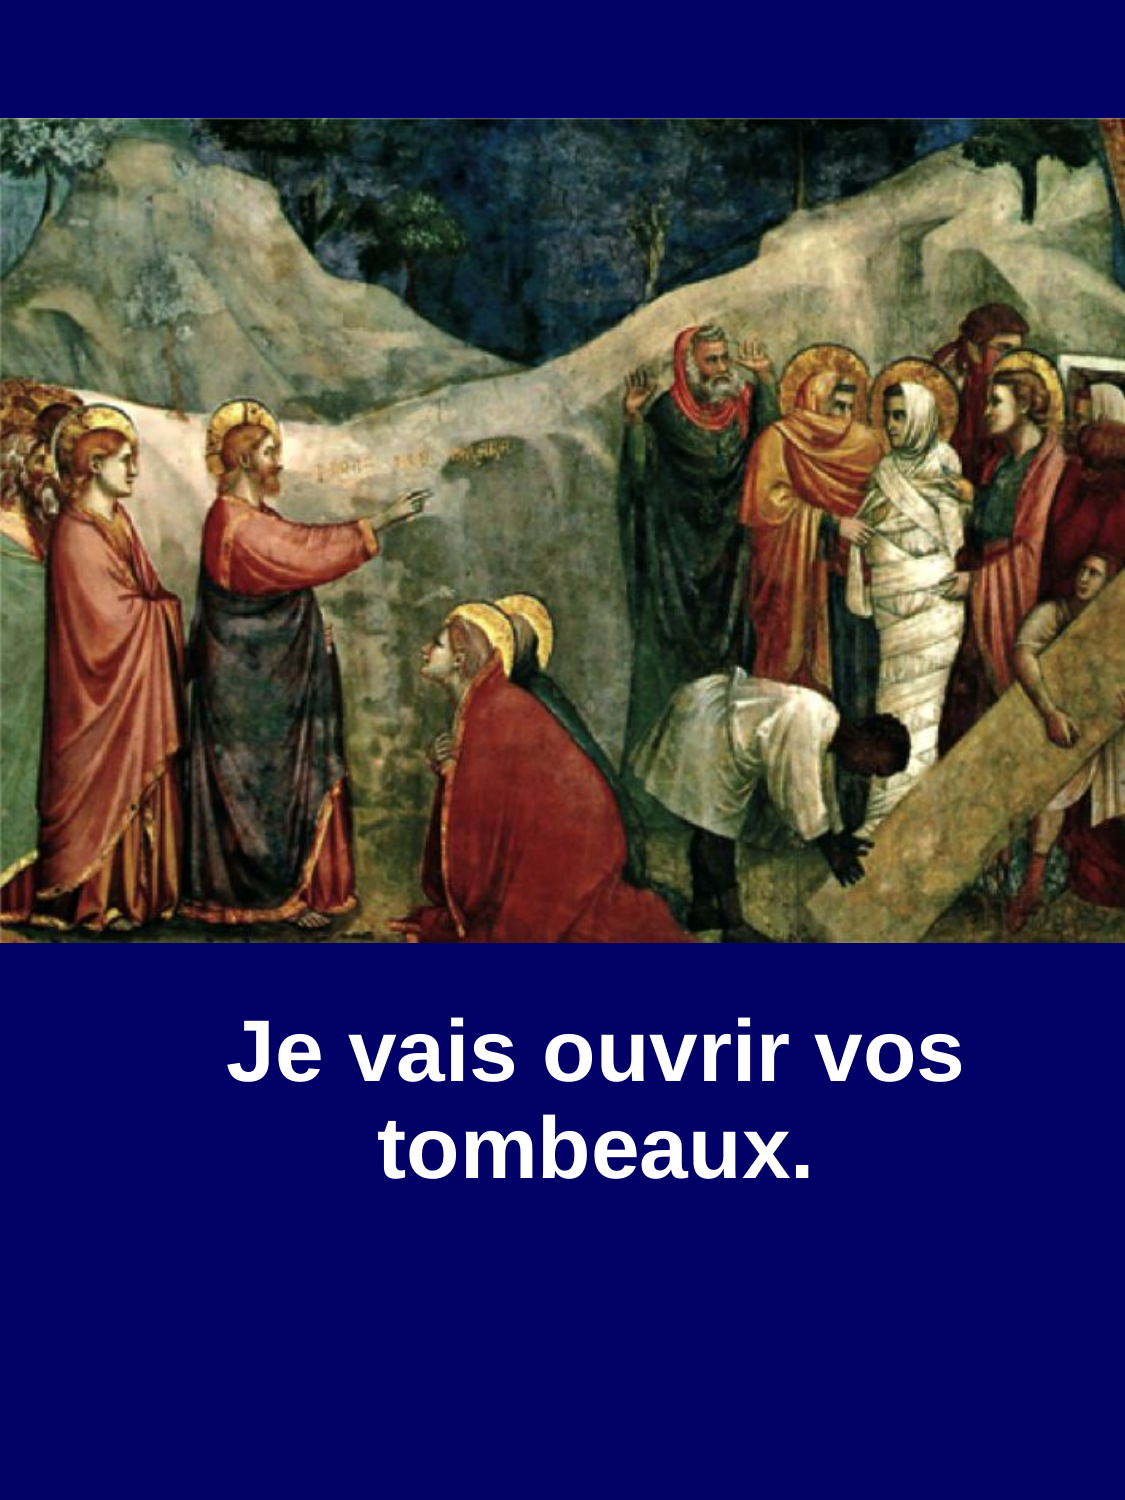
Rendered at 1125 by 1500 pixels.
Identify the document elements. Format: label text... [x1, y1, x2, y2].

text_box Je vais ouvrir vos tombeaux. [118, 994, 1075, 1303]
picture [0, 118, 1125, 943]
